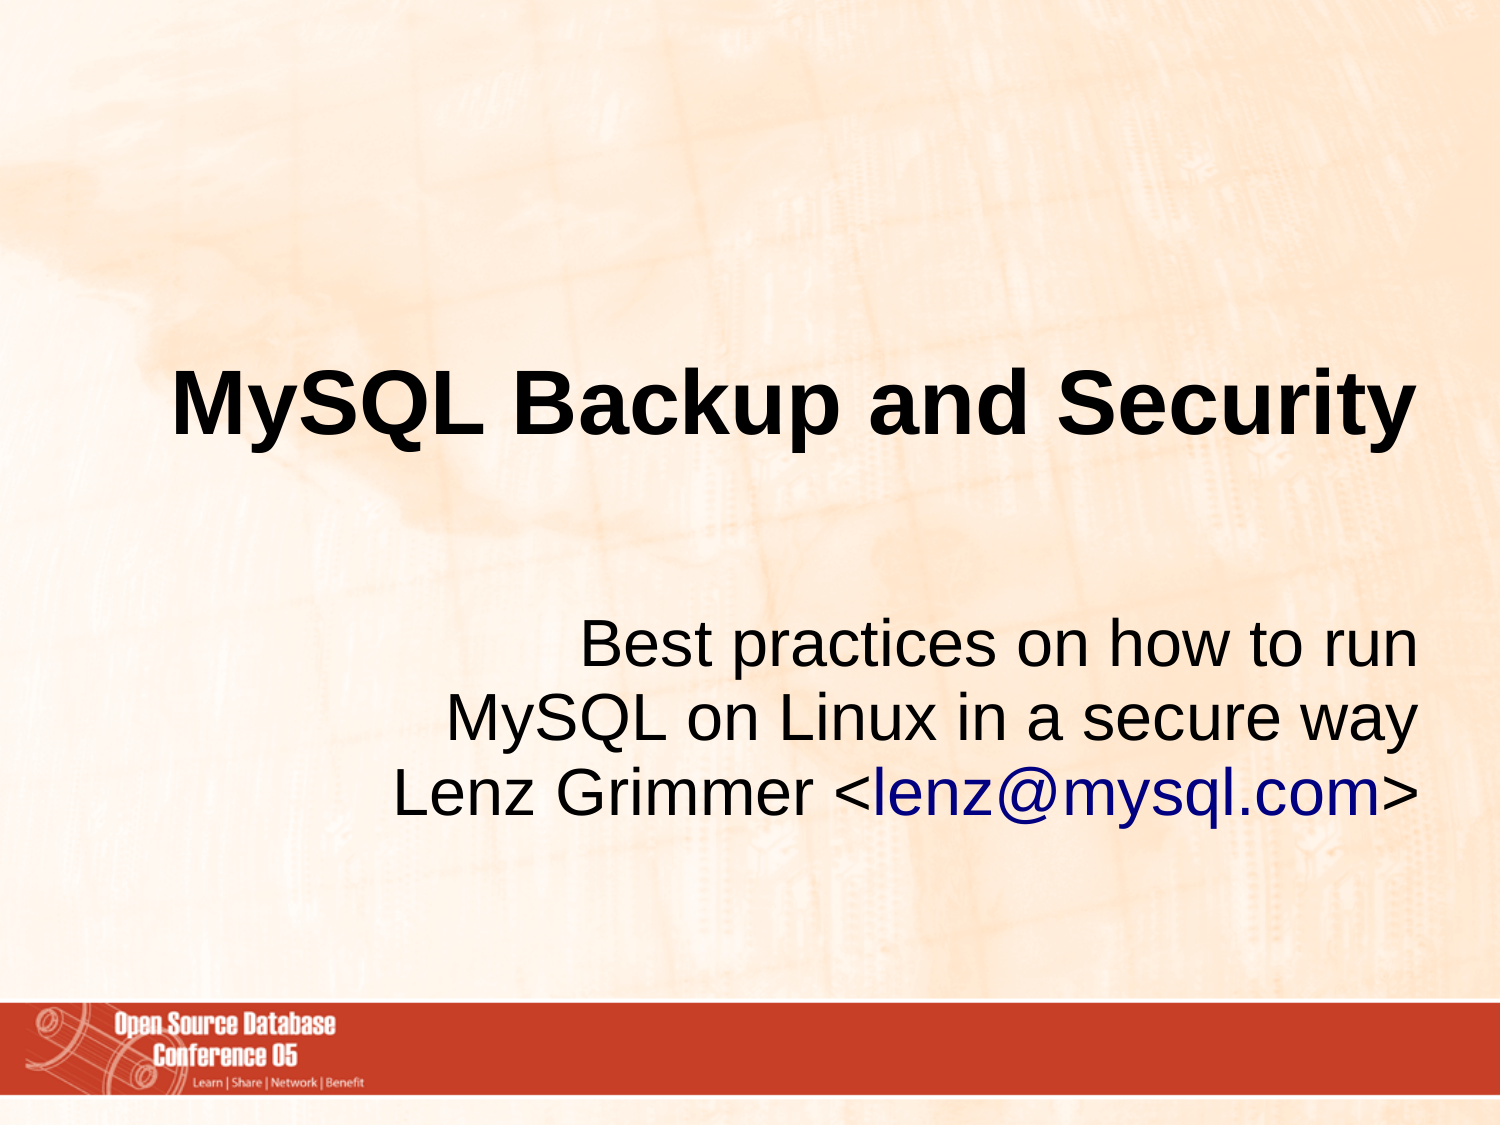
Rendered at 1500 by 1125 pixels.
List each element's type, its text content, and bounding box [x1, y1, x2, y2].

subtitle Best practices on how to run MySQL on Linux in a secure way Lenz Grimmer <lenz@mysql.com> [337, 597, 1436, 886]
title MySQL Backup and Security [112, 219, 1435, 587]
picture [0, 0, 1500, 1125]
